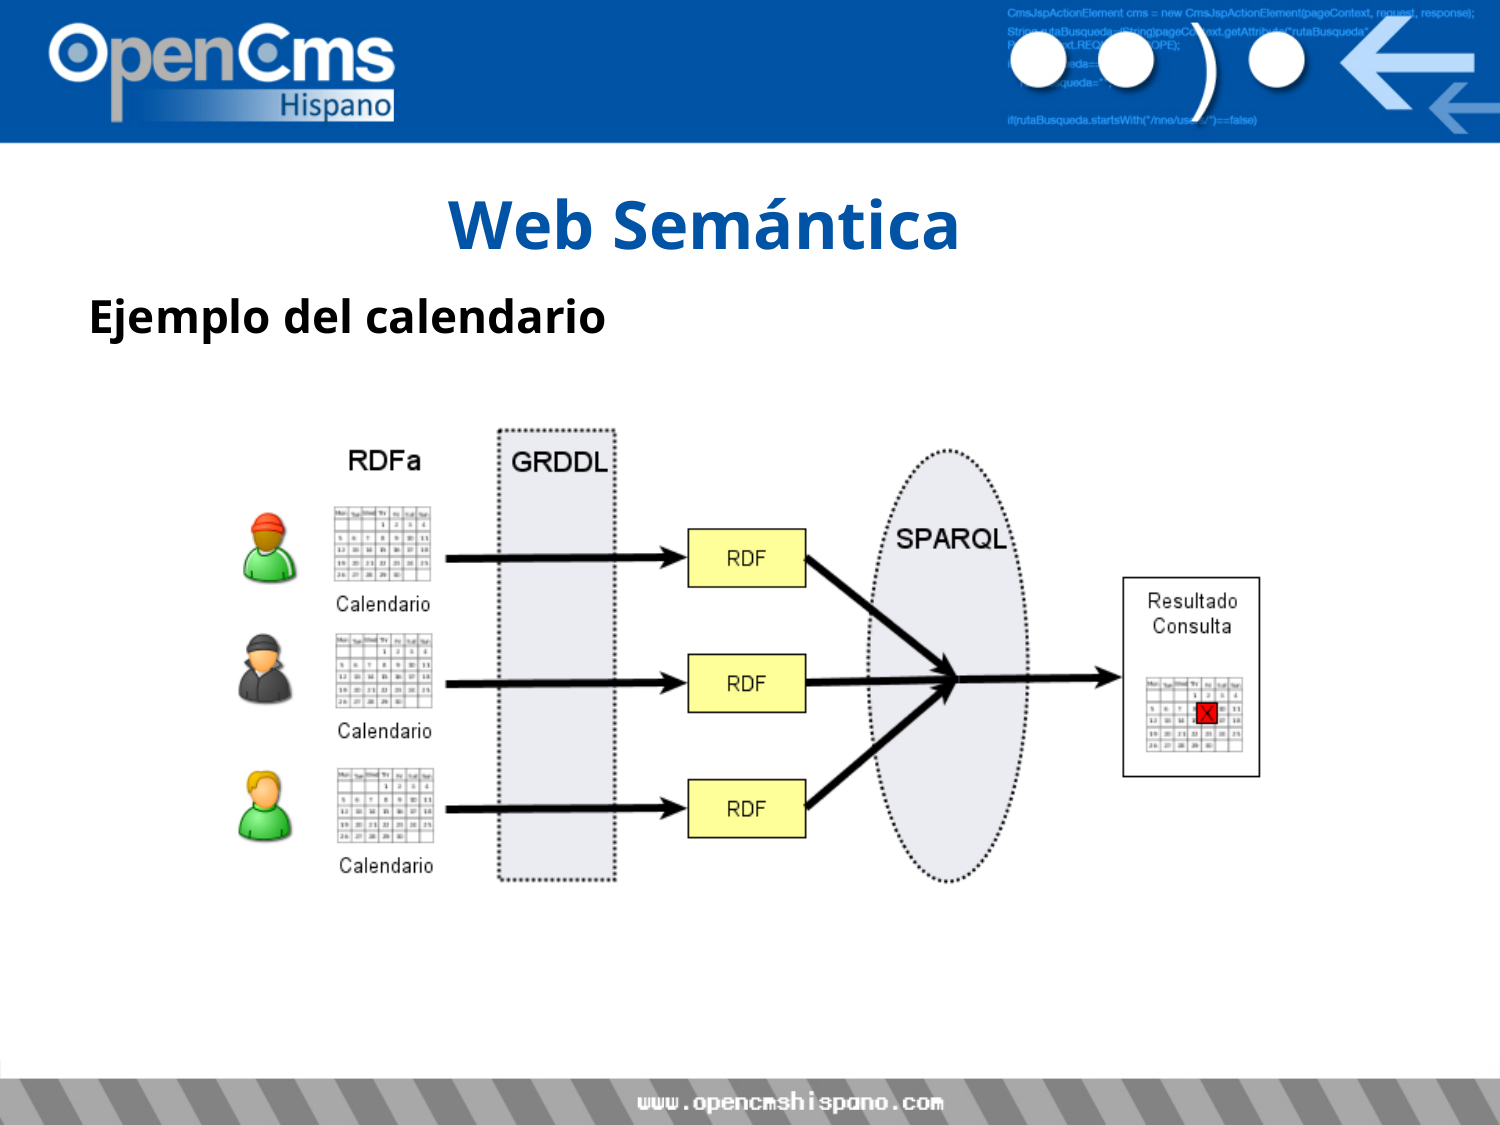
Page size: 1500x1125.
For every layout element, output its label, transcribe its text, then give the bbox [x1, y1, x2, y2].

picture [0, 0, 1500, 1125]
text_box Web Semántica [82, 140, 1329, 315]
text_box Ejemplo del calendario [88, 287, 1345, 1063]
